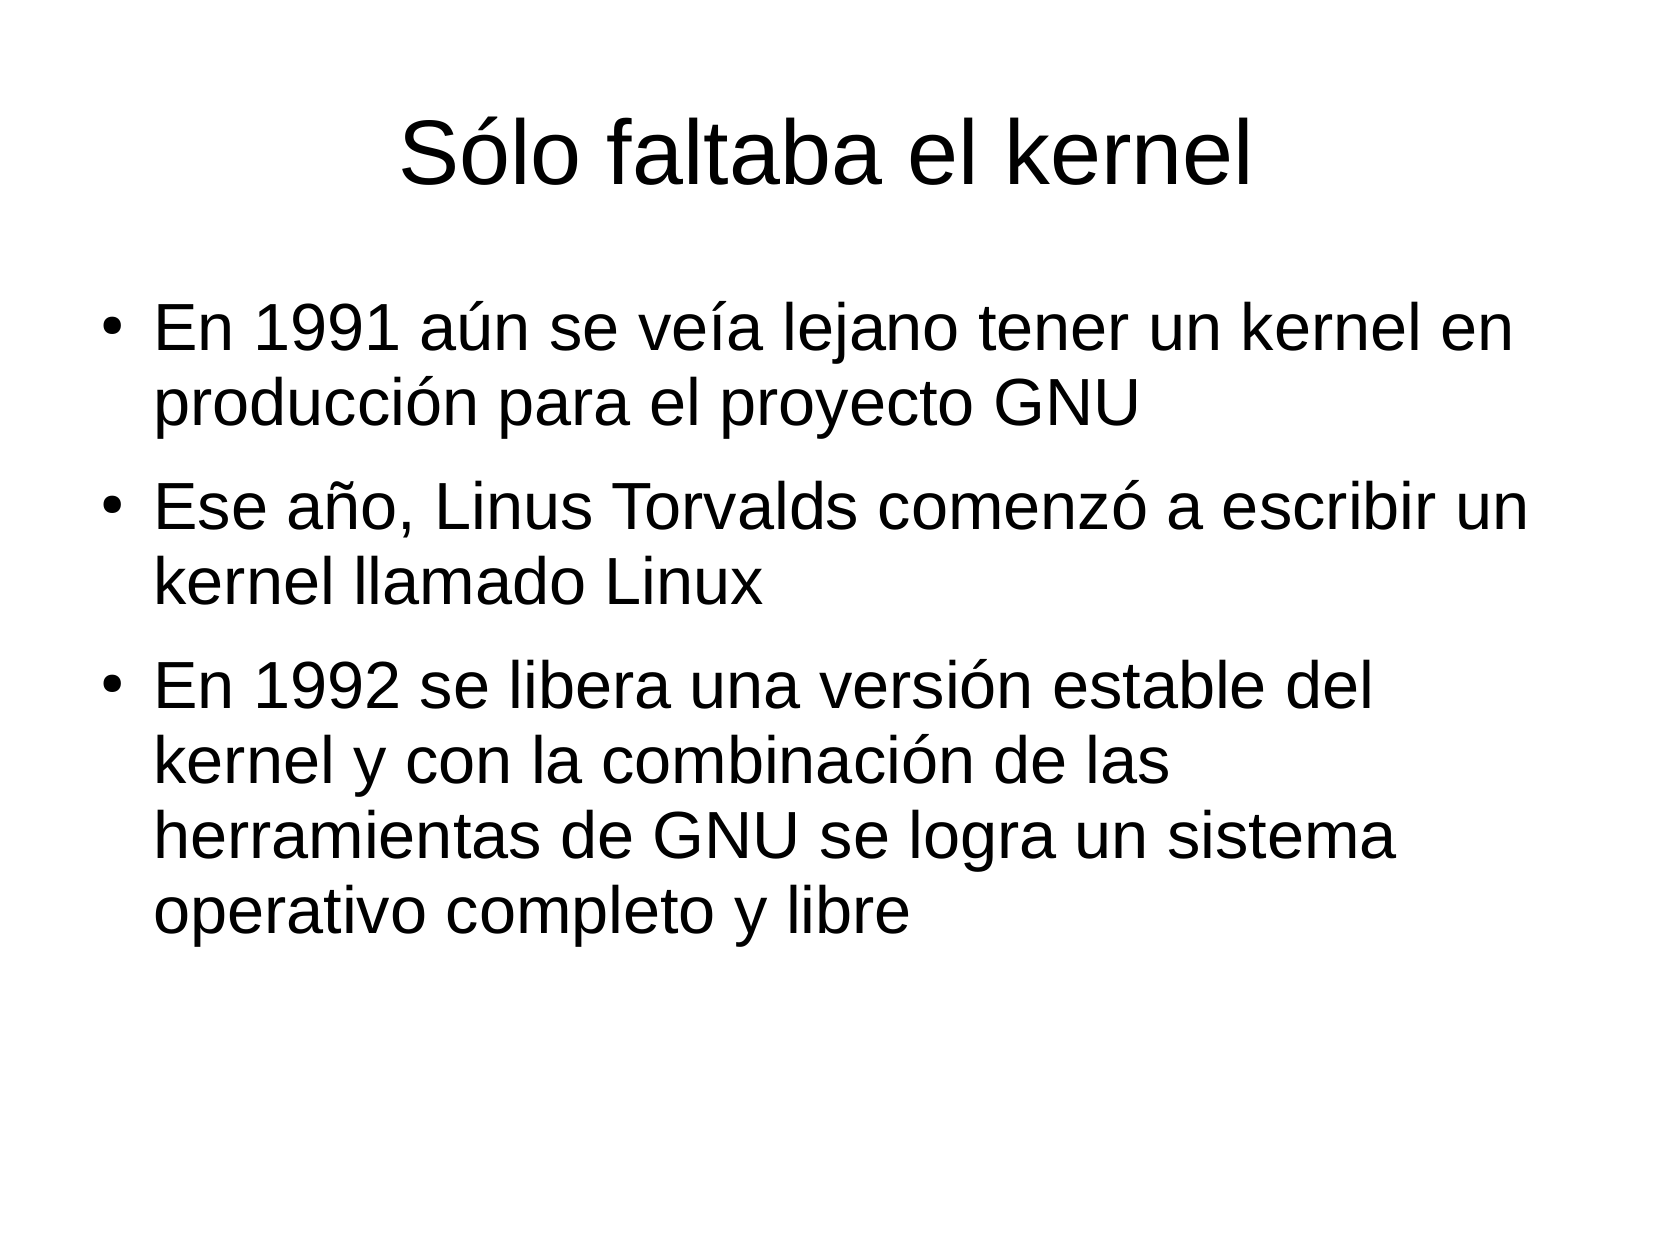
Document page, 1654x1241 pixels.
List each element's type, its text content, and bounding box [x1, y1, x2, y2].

title Sólo faltaba el kernel [82, 49, 1571, 257]
list En 1991 aún se veía lejano tener un kernel en producción para el proyecto GNU Ese año, Linus Torvalds comenzó a escribir un kernel llamado Linux En 1992 se libera una versión estable del kernel y con la combinación de las herramientas de GNU se logra un sistema operativo completo y libre [82, 290, 1571, 1109]
